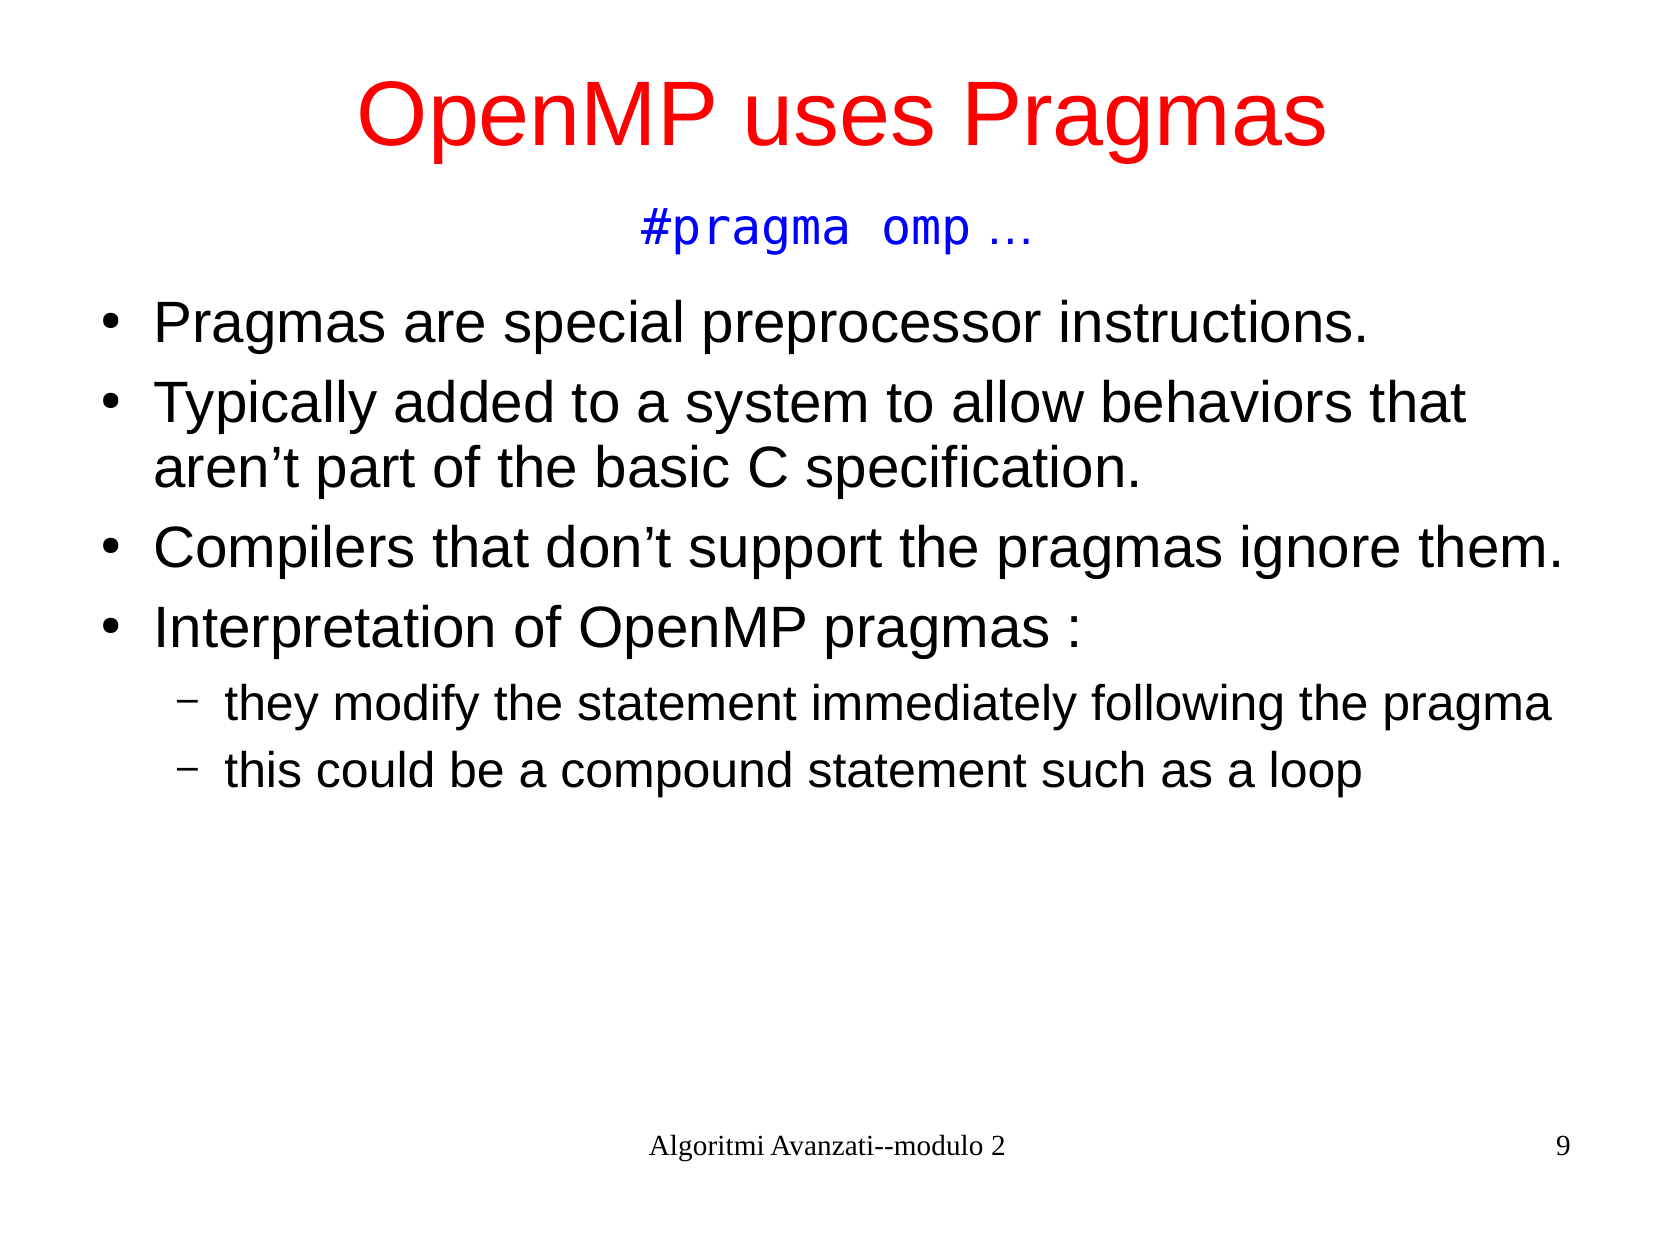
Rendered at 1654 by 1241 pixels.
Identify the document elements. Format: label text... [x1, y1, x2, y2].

title OpenMP uses Pragmas [82, 49, 1571, 257]
text_box #pragma omp … [626, 187, 1051, 263]
list Pragmas are special preprocessor instructions. Typically added to a system to allow behaviors that aren’t part of the basic C specification. Compilers that don’t support the pragmas ignore them. Interpretation of OpenMP pragmas : they modify the statement immediately following the pragma this could be a compound statement such as a loop [82, 290, 1571, 1109]
